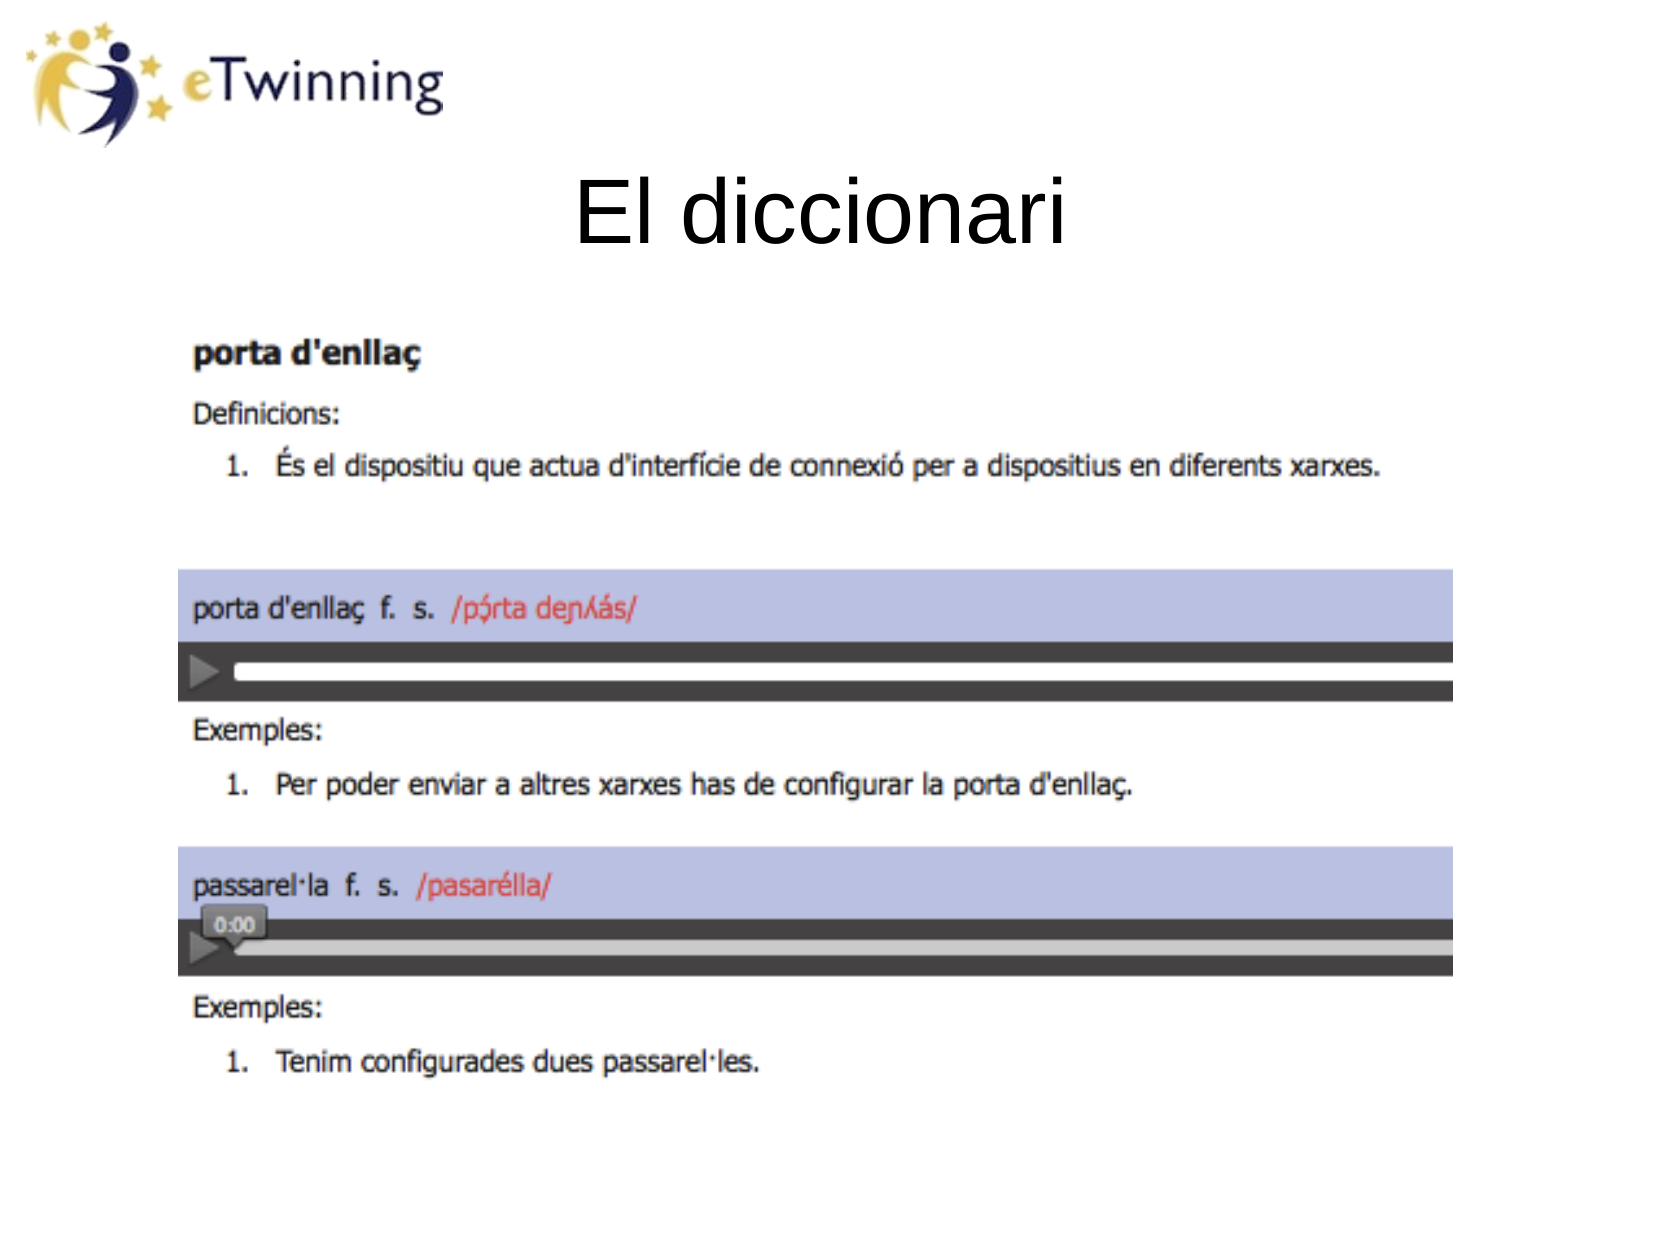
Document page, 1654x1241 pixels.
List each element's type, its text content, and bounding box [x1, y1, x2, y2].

picture [178, 324, 1453, 1123]
picture [26, 20, 443, 148]
title El diccionari [76, 127, 1565, 296]
